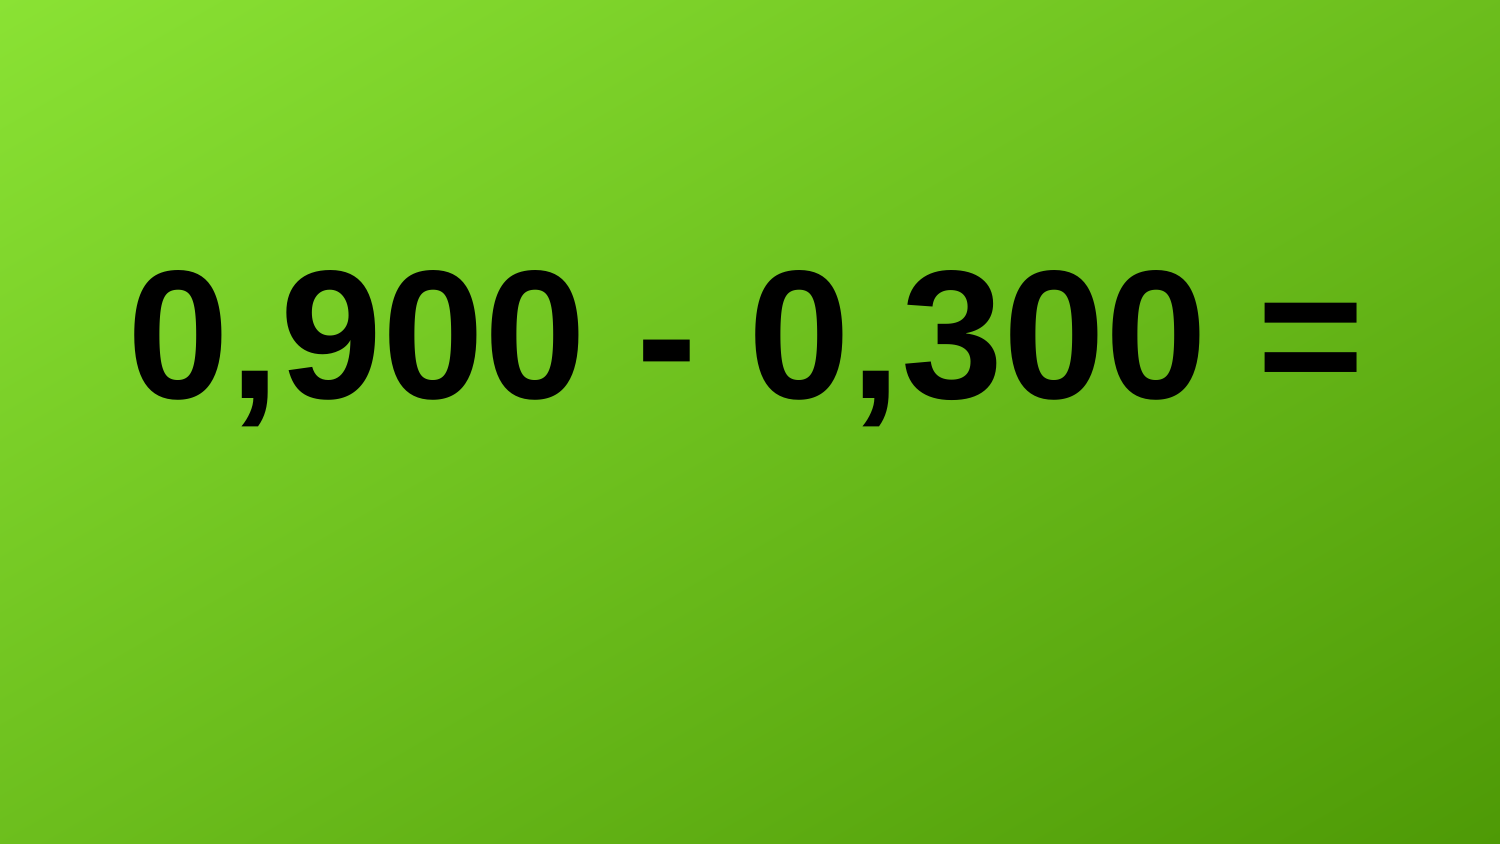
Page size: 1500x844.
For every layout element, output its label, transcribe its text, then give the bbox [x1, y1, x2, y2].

title 0,900 - 0,300 = [112, 259, 1388, 450]
